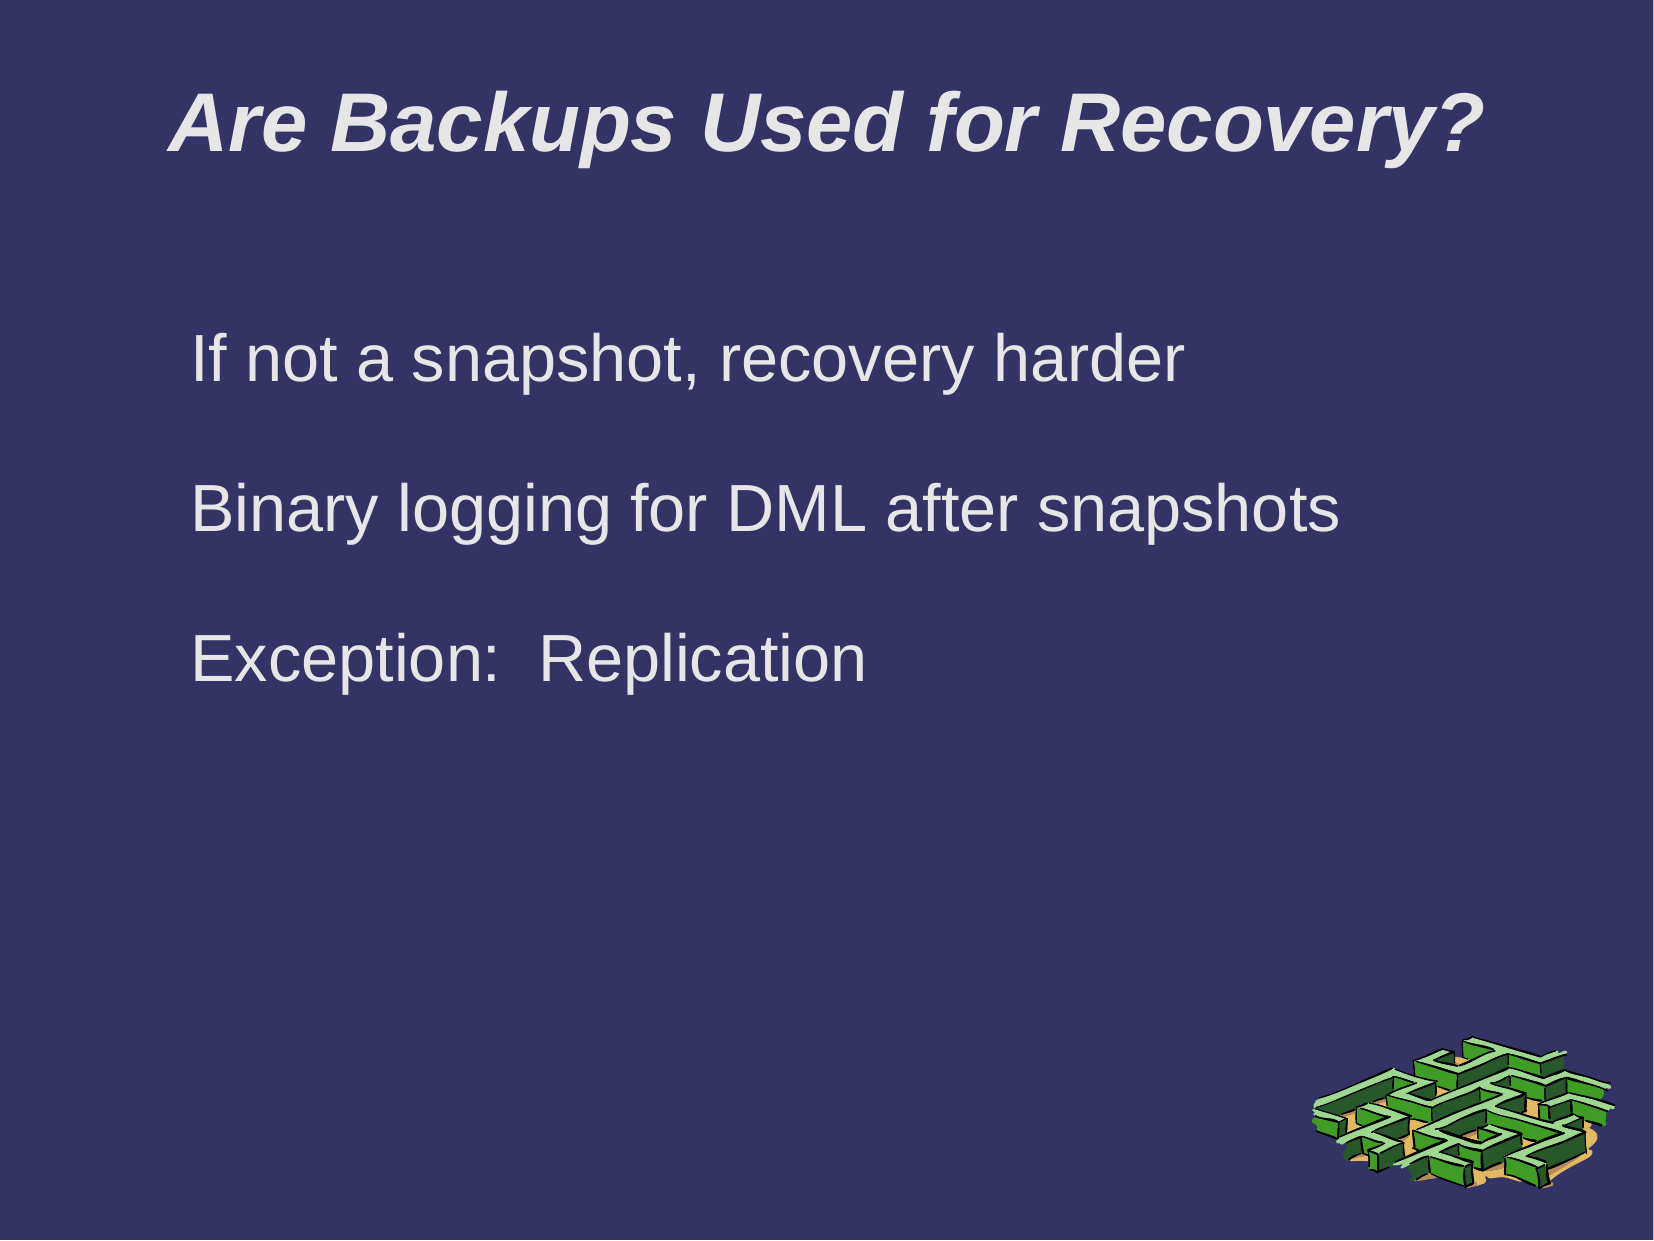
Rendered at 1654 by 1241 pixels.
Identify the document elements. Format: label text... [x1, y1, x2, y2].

list If not a snapshot, recovery harder Binary logging for DML after snapshots Exception: Replication [178, 246, 1570, 1029]
title Are Backups Used for Recovery? [121, 19, 1534, 227]
